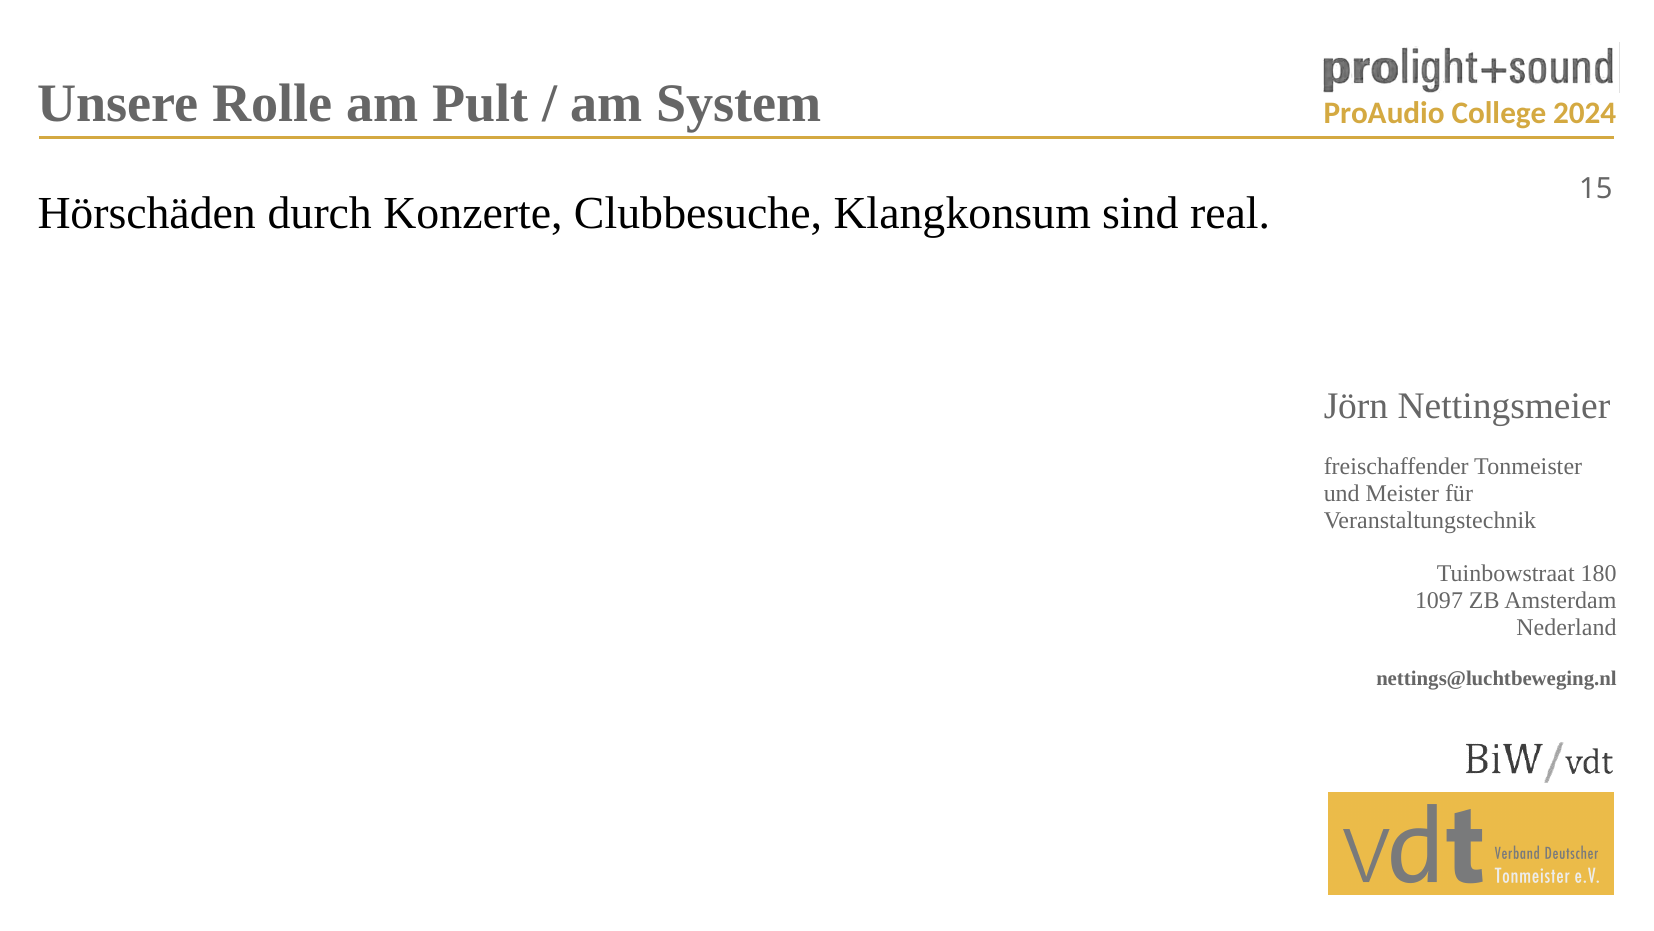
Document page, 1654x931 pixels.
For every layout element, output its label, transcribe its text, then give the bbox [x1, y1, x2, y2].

list Hörschäden durch Konzerte, Clubbesuche, Klangkonsum sind real. [37, 187, 1279, 910]
title Unsere Rolle am Pult / am System [37, 45, 1282, 163]
picture [1318, 42, 1620, 93]
